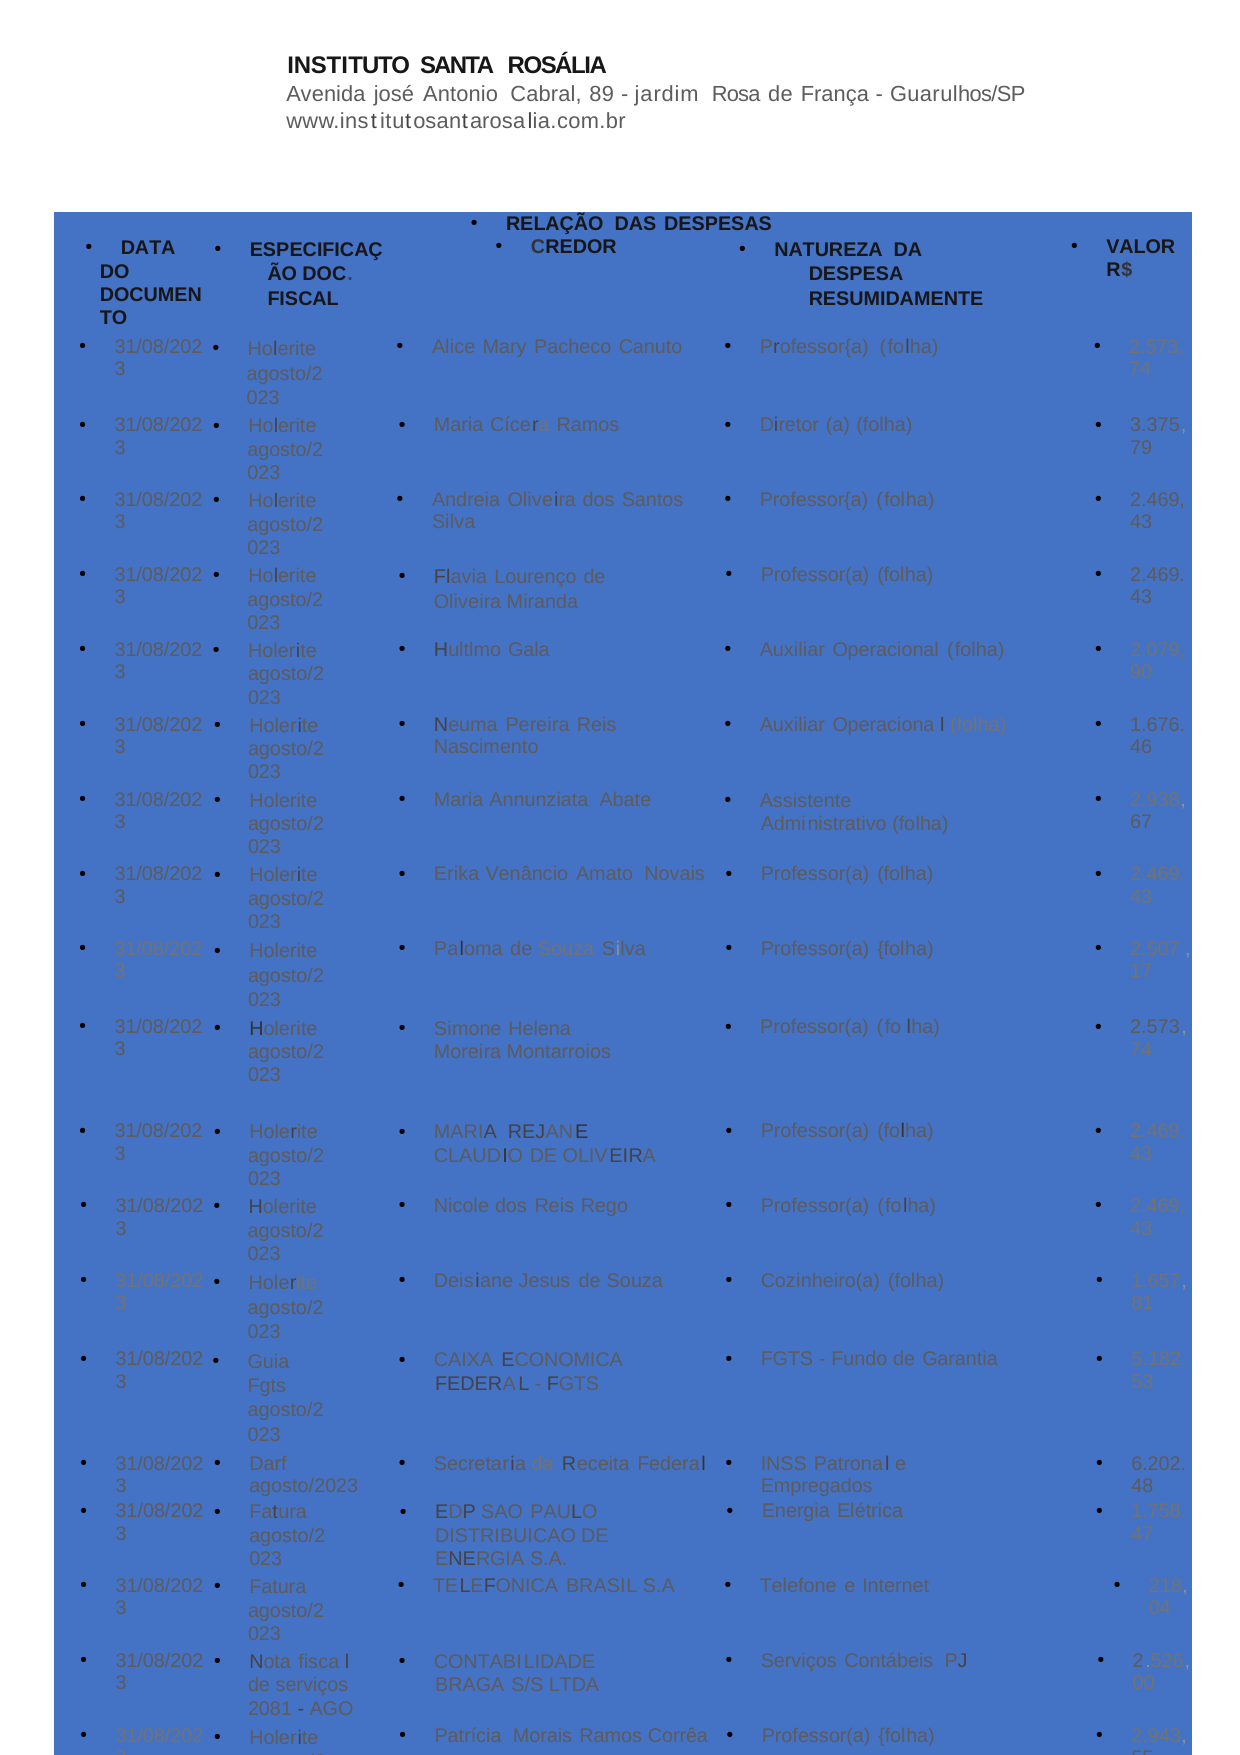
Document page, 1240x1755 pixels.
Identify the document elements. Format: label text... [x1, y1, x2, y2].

table_cell Nota fisca l de serviços 2081 - AGO [208, 1650, 393, 1724]
table_cell 3.375,79 [1017, 414, 1192, 489]
table_cell INSS Patronal e Empregados [720, 1452, 1017, 1500]
table_header RELAÇÃO DAS DESPESAS [54, 212, 1192, 236]
table_cell Cozinheiro(a) (folha) [720, 1270, 1017, 1348]
table_cell TELEFONICA BRASIL S.A [393, 1575, 720, 1650]
table_cell Professor(a) (folha) [720, 564, 1017, 638]
table_cell 31/08/2023 [54, 1500, 208, 1575]
table_cell Professor(a) (folha) [720, 1195, 1017, 1270]
table_cell Alice Mary Pacheco Canuto [393, 336, 720, 414]
table_cell Diretor (a) (folha) [720, 414, 1017, 489]
table_cell Fatura agosto/2023 [208, 1575, 393, 1650]
table_cell ESPECIFICAÇÃO DOC. FISCAL [208, 236, 393, 336]
table_cell 2.943,55 [1017, 1724, 1192, 1755]
table_cell 2.573,74 [1017, 1016, 1192, 1120]
table_cell Secretaria da Receita Federal [393, 1452, 720, 1500]
table_cell Professor{a) (folha) [720, 336, 1017, 414]
table_cell Assistente Administrativo (folha) [720, 788, 1017, 863]
table_cell Fatura agosto/2023 [208, 1500, 393, 1575]
table_cell 31/08/2023 [54, 1650, 208, 1724]
table_cell Patrícia Morais Ramos Corrêa [393, 1724, 720, 1755]
table_cell 31/08/2023 [54, 1120, 208, 1195]
table_cell Holerite agosto/2023 [208, 564, 393, 638]
table_cell MARIA REJANE CLAUDIO DE OLIVEIRA [393, 1120, 720, 1195]
table_cell 31/08/2023 [54, 1270, 208, 1348]
table_cell Holerite agosto/2023 [208, 414, 393, 489]
table_cell 2.469,43 [1017, 489, 1192, 564]
table_cell Nicole dos Reis Rego [393, 1195, 720, 1270]
table_cell 2.079,90 [1017, 638, 1192, 713]
table_cell Paloma de Souza Silva [393, 938, 720, 1016]
table_cell 2.469.43 [1017, 863, 1192, 938]
table_cell Professor{a) (folha) [720, 489, 1017, 564]
table_cell VALOR R$ [1017, 236, 1192, 336]
table_cell 1.758.47 [1017, 1500, 1192, 1575]
table_cell Darf agosto/2023 [208, 1452, 393, 1500]
table_cell CAIXA ECONOMICA FEDERAL - FGTS [393, 1348, 720, 1452]
table_cell 31/08/2023 [54, 863, 208, 938]
table_cell Telefone e Internet [720, 1575, 1017, 1650]
table_cell Erika Venâncio Amato Novais [393, 863, 720, 938]
table_cell Holerite agosto/2023 [208, 788, 393, 863]
table_cell Holerite agosto/2023 [208, 938, 393, 1016]
table_cell 2.469.43 [1017, 1120, 1192, 1195]
table_cell Professor(a) (folha) [720, 1120, 1017, 1195]
table_cell EDP SAO PAULO DISTRIBUICAO DE ENERGIA S.A. [393, 1500, 720, 1575]
table_cell Professor(a) {folha) [720, 938, 1017, 1016]
table_cell Holerite agosto/2023 [208, 336, 393, 414]
table_cell Professor(a) (fo lha) [720, 1016, 1017, 1120]
table_cell NATUREZA DA DESPESA RESUMIDAMENTE [720, 236, 1017, 336]
table_cell Professor(a) (folha) [720, 863, 1017, 938]
table_cell 31/08/2023 [54, 1452, 208, 1500]
table_cell 1.676.46 [1017, 713, 1192, 788]
table_cell Energia Elétrica [720, 1500, 1017, 1575]
table_cell Guia Fgts agosto/2023 [208, 1348, 393, 1452]
table_cell Holerite agosto/2023 [208, 1120, 393, 1195]
table_cell 5.182.53 [1017, 1348, 1192, 1452]
table_cell Maria Annunziata Abate [393, 788, 720, 863]
table_cell Simone Helena Moreira Montarroios [393, 1016, 720, 1120]
table_cell CREDOR [393, 236, 720, 336]
table_cell Holerite agosto/2023 [208, 638, 393, 713]
table_cell 31/08/2023 [54, 1724, 208, 1755]
table_cell 31/08/2023 [54, 1195, 208, 1270]
table_cell 1.657,81 [1017, 1270, 1192, 1348]
table_cell Neuma Pereira Reis Nascimento [393, 713, 720, 788]
table_cell 2.573,74 [1017, 336, 1192, 414]
table_cell 218,04 [1017, 1575, 1192, 1650]
table_cell Auxiliar Operaciona l (folha) [720, 713, 1017, 788]
table_cell Auxiliar Operacional (folha) [720, 638, 1017, 713]
table_cell Holerite agosto/2023 [208, 489, 393, 564]
table_cell Andreia Oliveira dos Santos Silva [393, 489, 720, 564]
table_cell 2.469.43 [1017, 564, 1192, 638]
table_cell CONTABILIDADE BRAGA S/S LTDA [393, 1650, 720, 1724]
table_cell 2.938,67 [1017, 788, 1192, 863]
table_cell 31/08/2023 [54, 564, 208, 638]
table_cell FGTS - Fundo de Garantia [720, 1348, 1017, 1452]
table_cell Hultlmo Gala [393, 638, 720, 713]
table_cell Maria Cícera Ramos [393, 414, 720, 489]
table_cell Flavia Lourenço de Oliveira Miranda [393, 564, 720, 638]
table_cell Holerite agosto/2023 [208, 1270, 393, 1348]
table_cell 31/08/2023 [54, 788, 208, 863]
table_cell DATA DO DOCUMENTO [54, 236, 208, 336]
table_cell 2.469,43 [1017, 1195, 1192, 1270]
table_cell 31/08/2023 [54, 1348, 208, 1452]
table_cell Holerite agosto/2023 [208, 713, 393, 788]
table_cell [54, 1060, 208, 1120]
table_cell Deisiane Jesus de Souza [393, 1270, 720, 1348]
table_cell Serviços Contábeis PJ [720, 1650, 1017, 1724]
table_cell Professor(a) {folha) [720, 1724, 1017, 1755]
table_cell 31/08/2023 [54, 1575, 208, 1650]
table_cell 31/08/2023 [54, 336, 208, 414]
table_cell Holerite agosto/2023 [208, 1195, 393, 1270]
table_cell 31/08/2023 [54, 938, 208, 1016]
table_cell Holerite agosto/2023 [208, 863, 393, 938]
table_cell 2.526,00 [1017, 1650, 1192, 1724]
table_cell 2.507 ,17 [1017, 938, 1192, 1016]
table_cell Holerite agosto/2023 [208, 1724, 393, 1755]
table_cell 6.202.48 [1017, 1452, 1192, 1500]
table_cell 31/08/2023 [54, 489, 208, 564]
table_cell 31/08/2023 [54, 414, 208, 489]
text_box INSTITUTO SANTA ROSÁLIA Avenida josé Antonio Cabral, 89 - jardim Rosa de França - Guarulhos/SP www.institutosantarosalia.com.br [284, 49, 1036, 133]
table_cell Holerite agosto/2023 [208, 1016, 393, 1120]
table_cell 31/08/2023 [54, 1016, 208, 1060]
table_cell 31/08/2023 [54, 638, 208, 713]
table_cell 31/08/2023 [54, 713, 208, 788]
